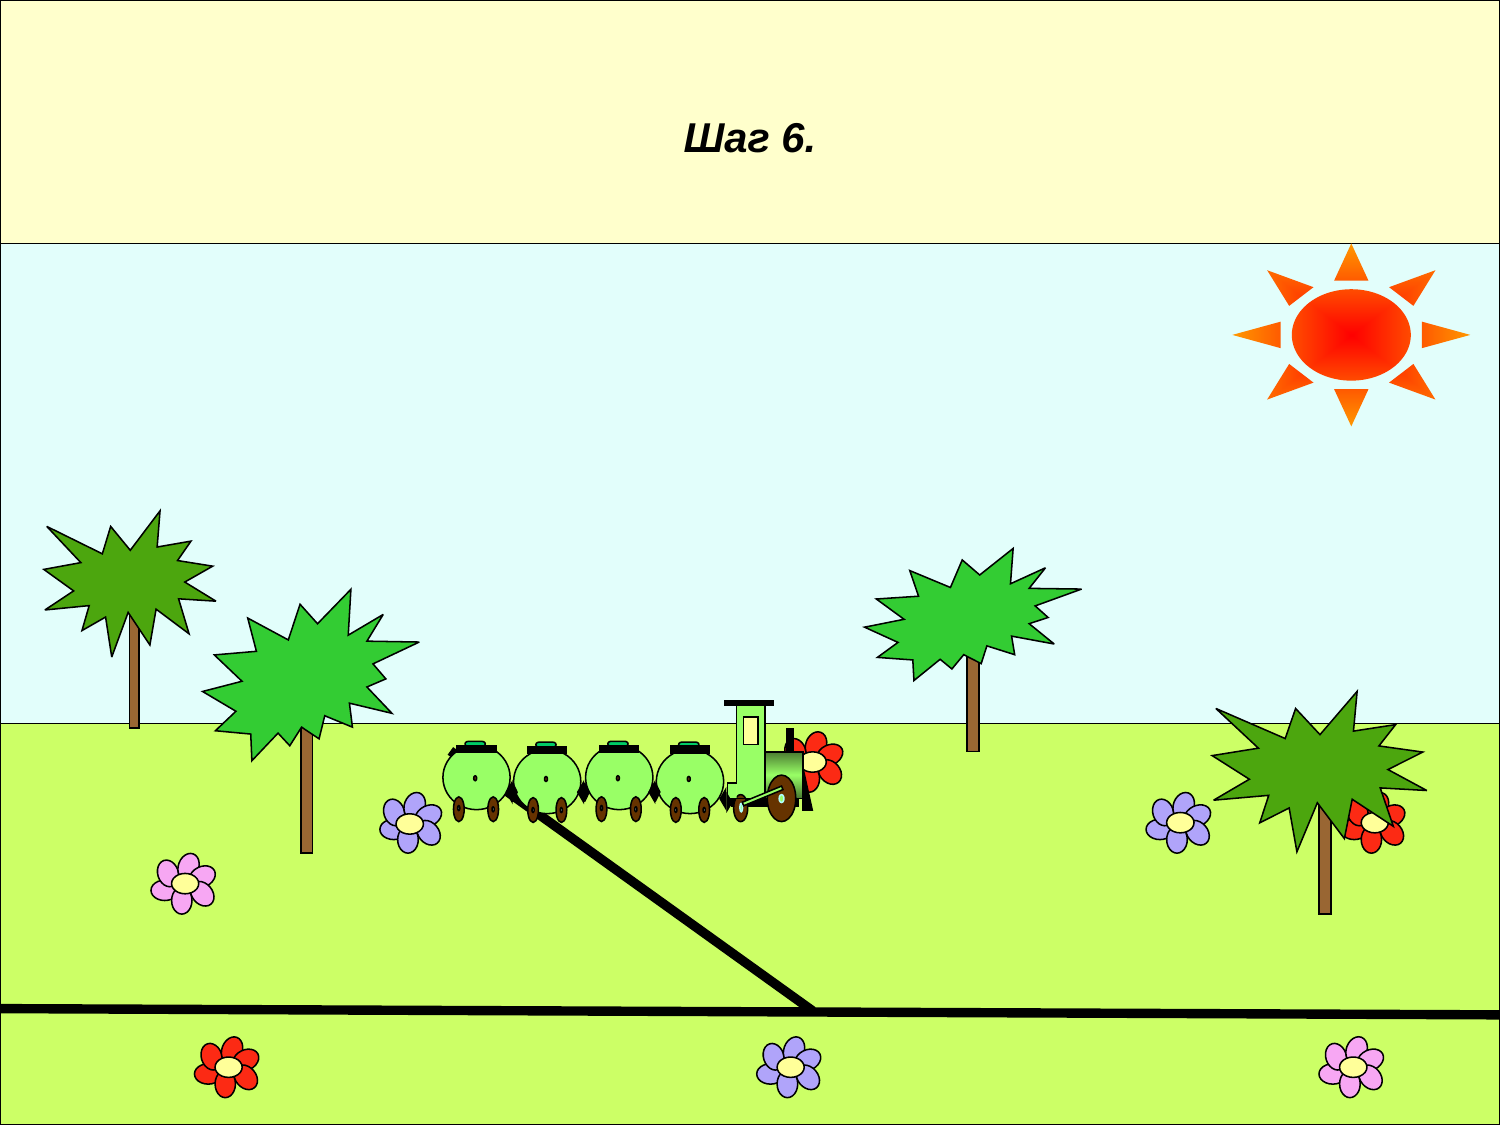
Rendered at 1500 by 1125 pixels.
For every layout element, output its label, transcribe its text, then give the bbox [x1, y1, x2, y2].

title Шаг 6. [47, 42, 1453, 185]
text_box [0, 0, 1500, 1010]
text_box [0, 1014, 1500, 1125]
